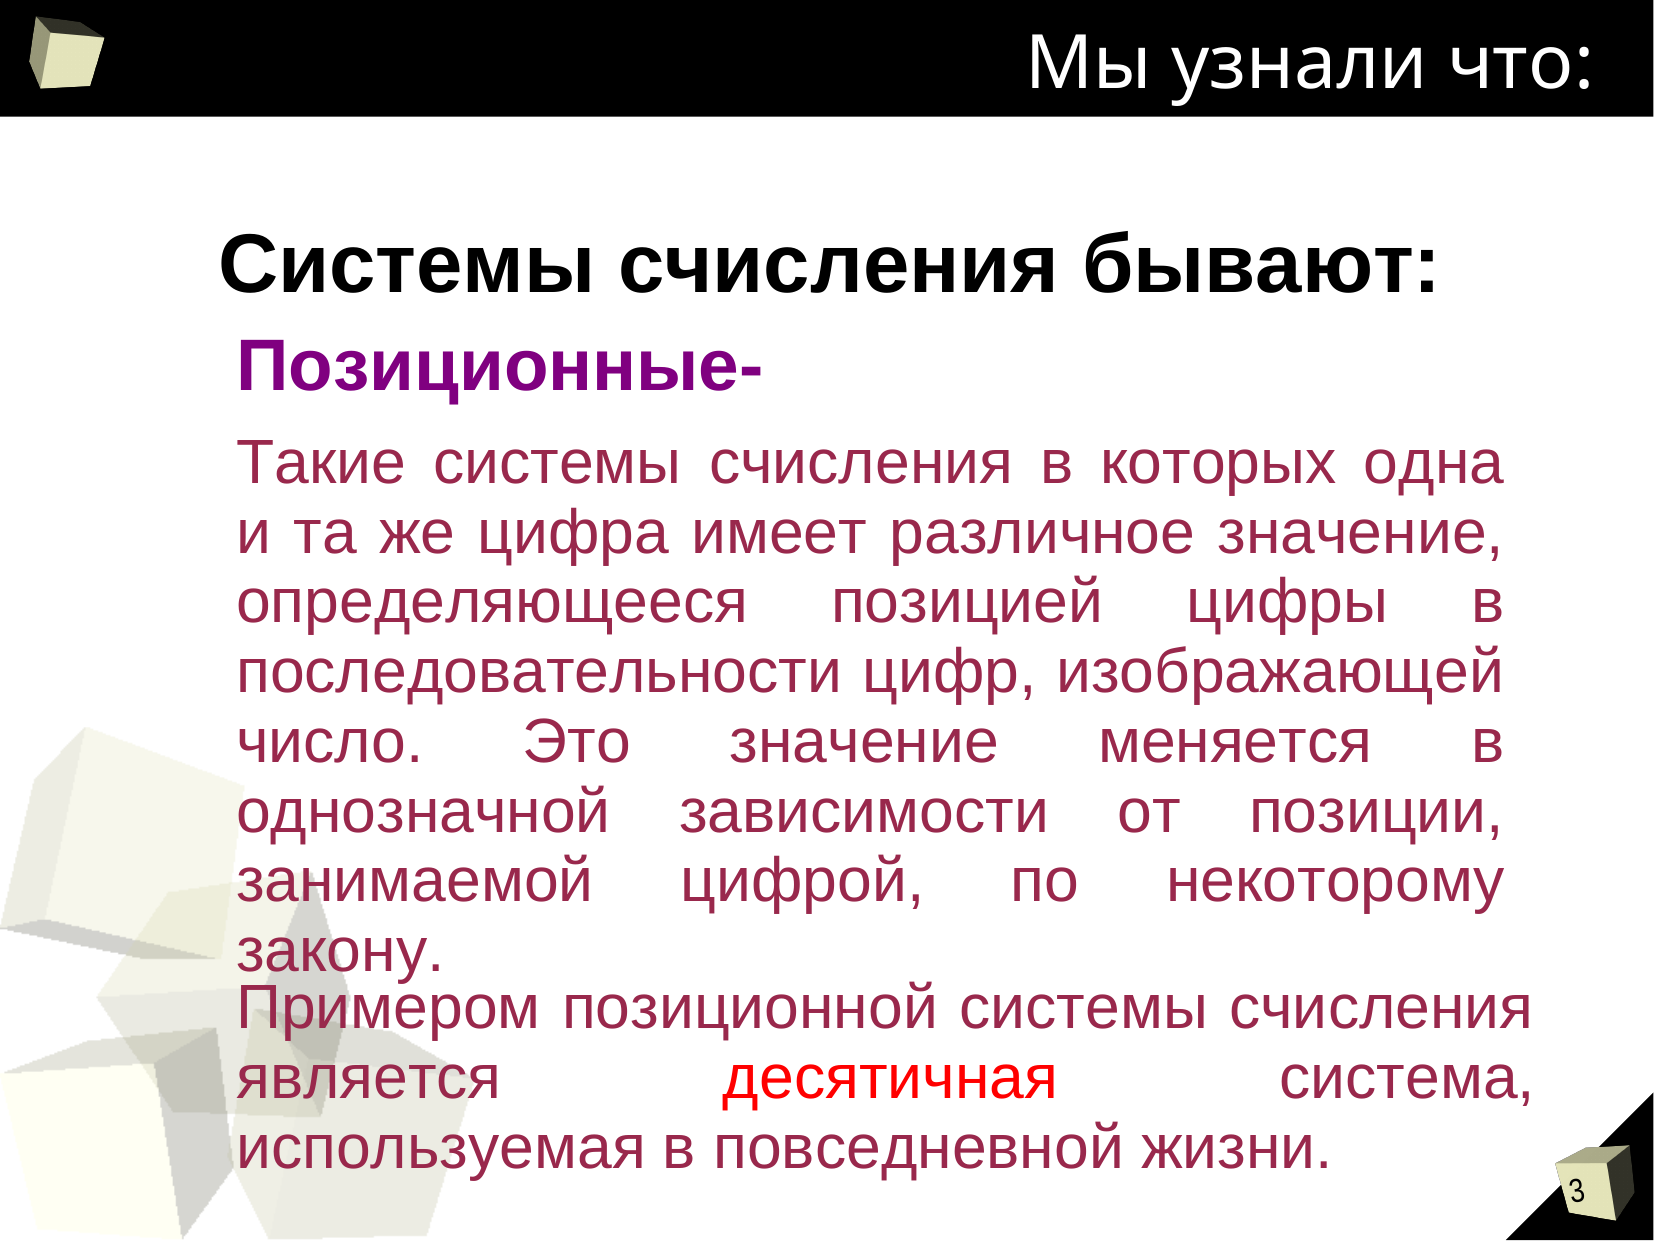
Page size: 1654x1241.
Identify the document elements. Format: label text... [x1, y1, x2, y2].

list Системы счисления бывают: [147, 217, 1505, 384]
picture [0, 726, 477, 1241]
text_box Такие системы счисления в которых одна и та же цифра имеет различное значение, определяющееся позицией цифры в последовательности цифр, изображающей число. Это значение меняется в однозначной зависимости от позиции, занимаемой цифрой, по некоторому закону. [236, 426, 1506, 972]
text_box Позиционные- [236, 324, 1447, 407]
text_box Примером позиционной системы счисления является десятичная система, используемая в повседневной жизни. [236, 972, 1536, 1182]
title Мы узнали что: [118, 0, 1595, 119]
